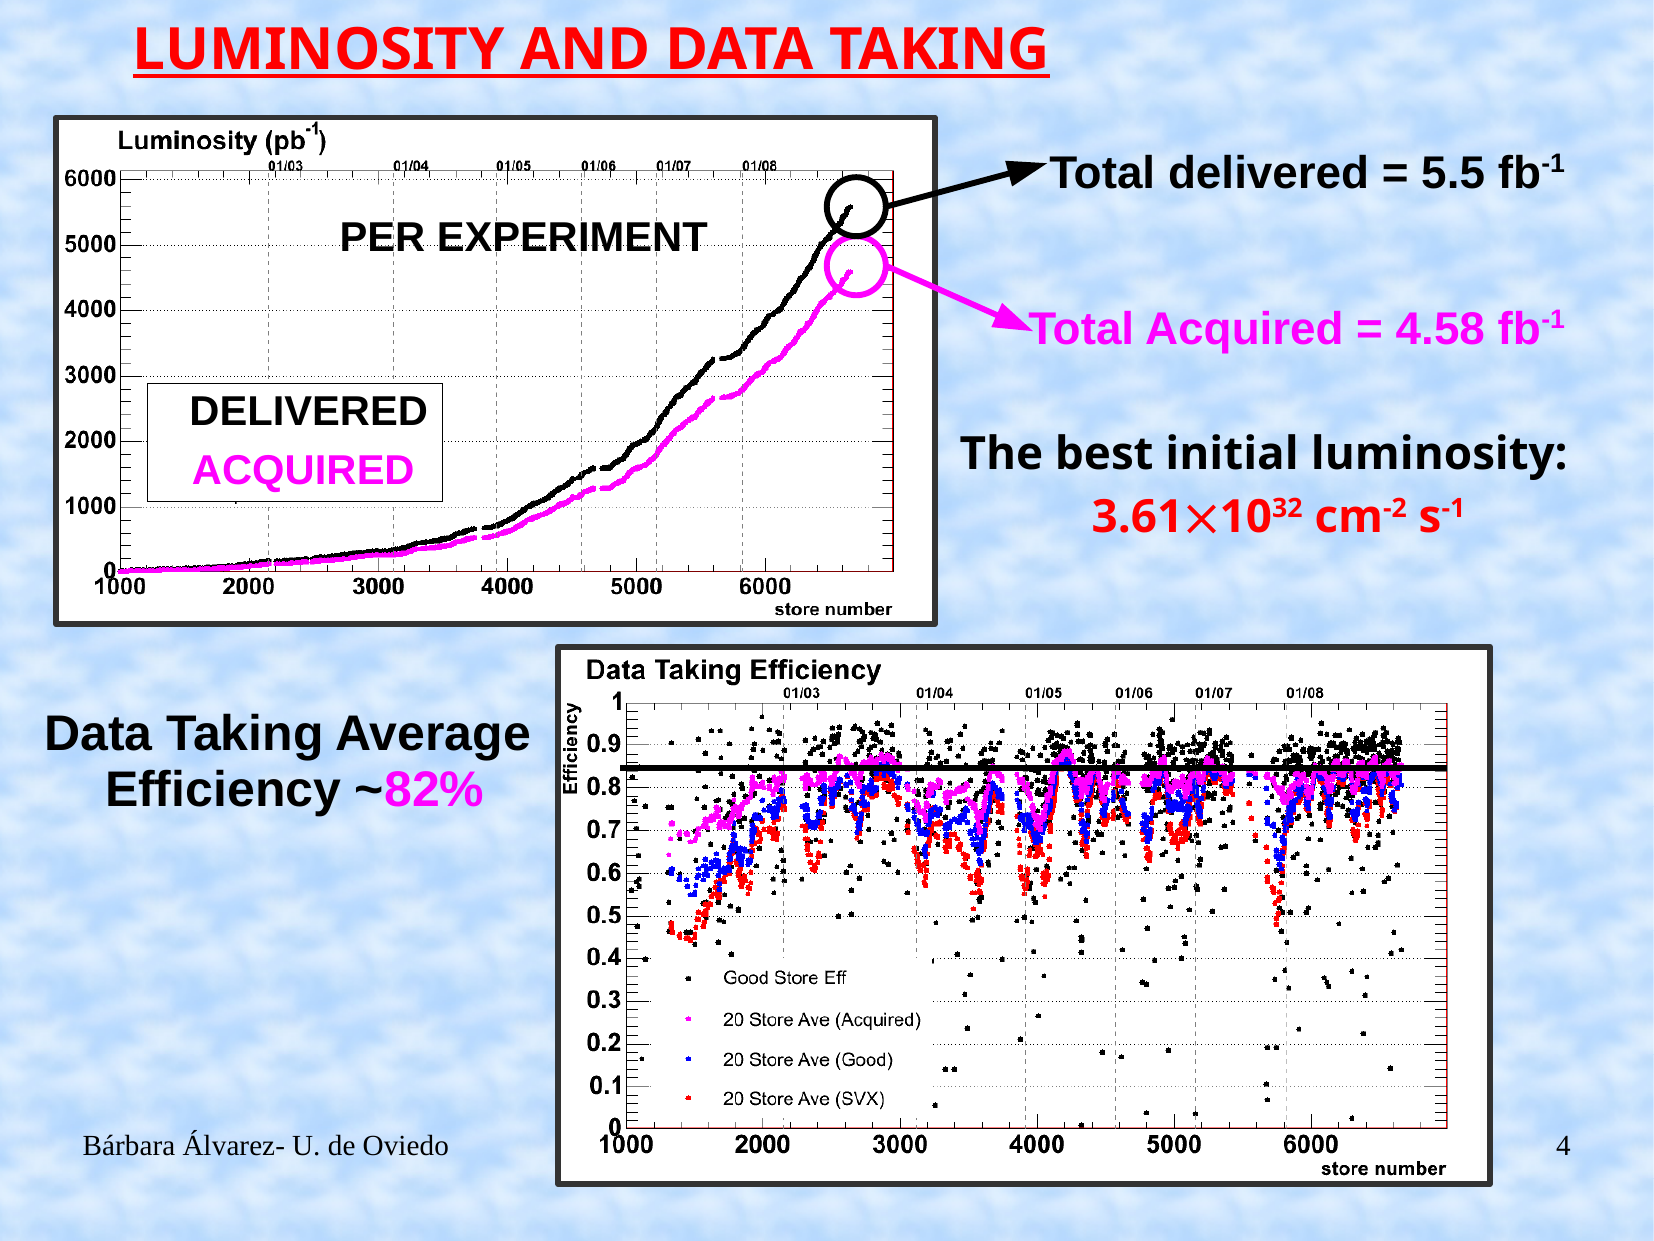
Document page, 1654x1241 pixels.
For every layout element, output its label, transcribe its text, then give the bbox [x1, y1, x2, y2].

text_box The best initial luminosity: 3.61×1032 cm-2 s-1 [944, 413, 1654, 576]
text_box ACQUIRED [177, 439, 430, 502]
text_box PER EXPERIMENT [324, 206, 723, 269]
text_box [430, 443, 443, 502]
text_box Data Taking Average Efficiency ~82% [29, 697, 561, 827]
text_box Total delivered = 5.5 fb-1 [1034, 139, 1580, 208]
text_box LUMINOSITY AND DATA TAKING [118, 0, 1162, 97]
text_box Total Acquired = 4.58 fb-1 [1013, 295, 1580, 364]
text_box [147, 383, 177, 502]
text_box DELIVERED [174, 380, 443, 443]
picture [0, 0, 1654, 1241]
